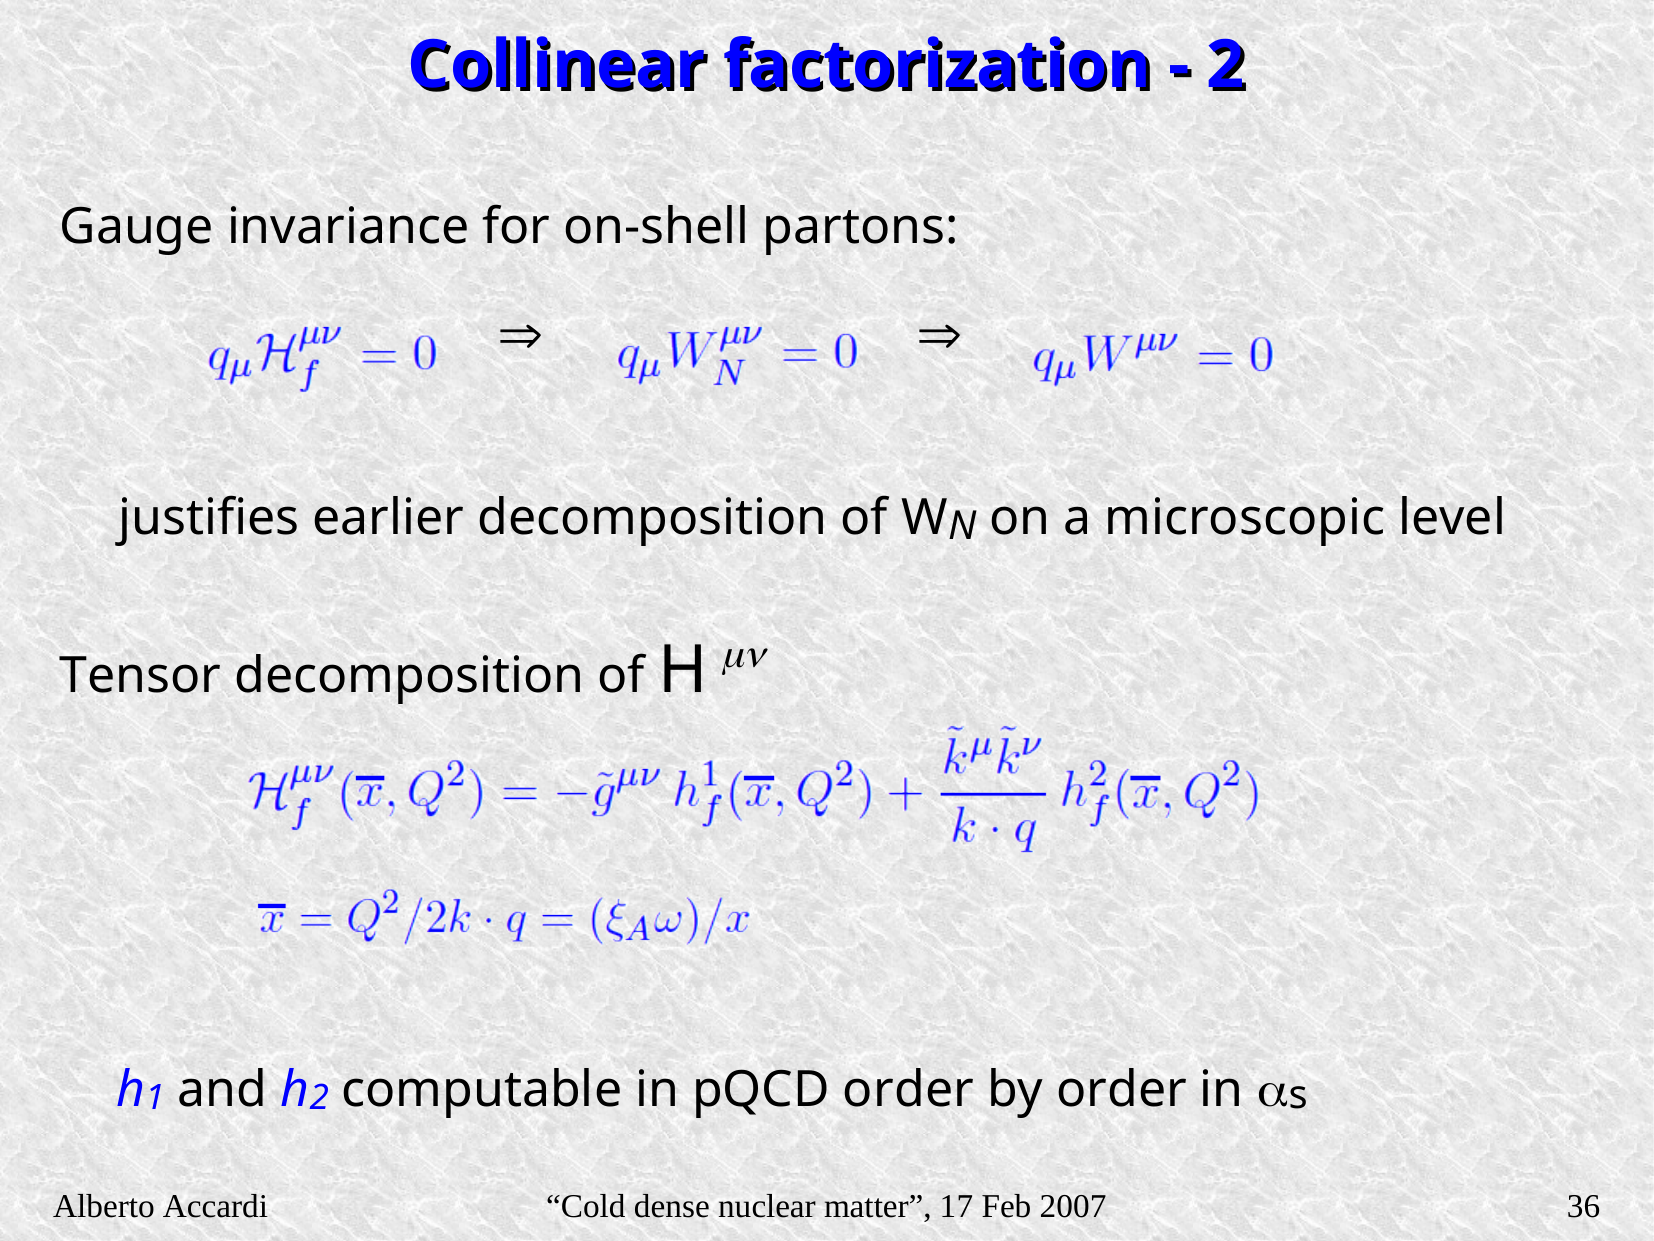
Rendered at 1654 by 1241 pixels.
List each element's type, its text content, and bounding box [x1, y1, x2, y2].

picture [0, 0, 1654, 1241]
text_box  [901, 305, 989, 397]
text_box Collinear factorization - 2 [29, 5, 1625, 133]
text_box  [482, 305, 570, 397]
text_box Tensor decomposition of H mn h1 and h2 computable in pQCD order by order in as [44, 613, 1634, 1090]
text_box Gauge invariance for on-shell partons: justifies earlier decomposition of WN on a microscopic level [44, 182, 1634, 541]
